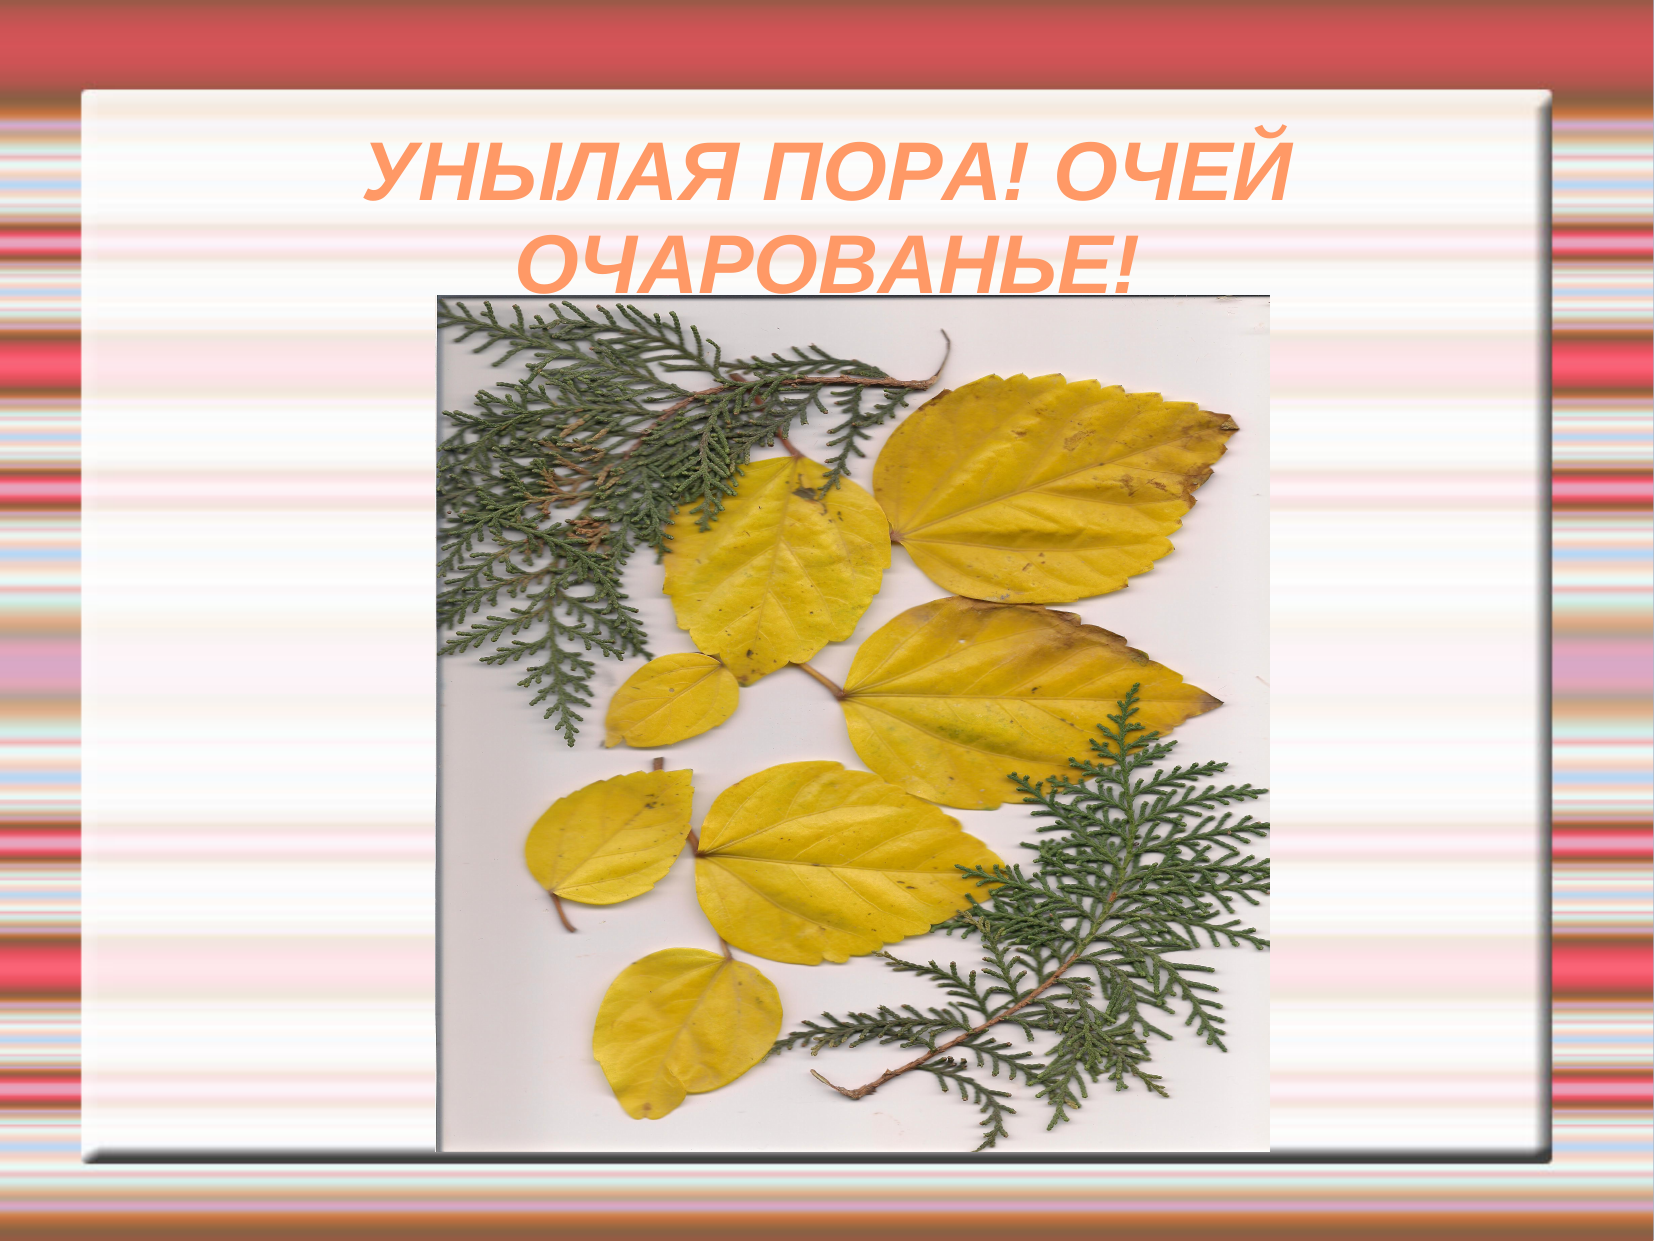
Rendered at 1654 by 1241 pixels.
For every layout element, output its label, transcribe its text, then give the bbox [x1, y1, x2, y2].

title УНЫЛАЯ ПОРА! ОЧЕЙ ОЧАРОВАНЬЕ! [121, 114, 1534, 322]
picture [0, 0, 1654, 1241]
